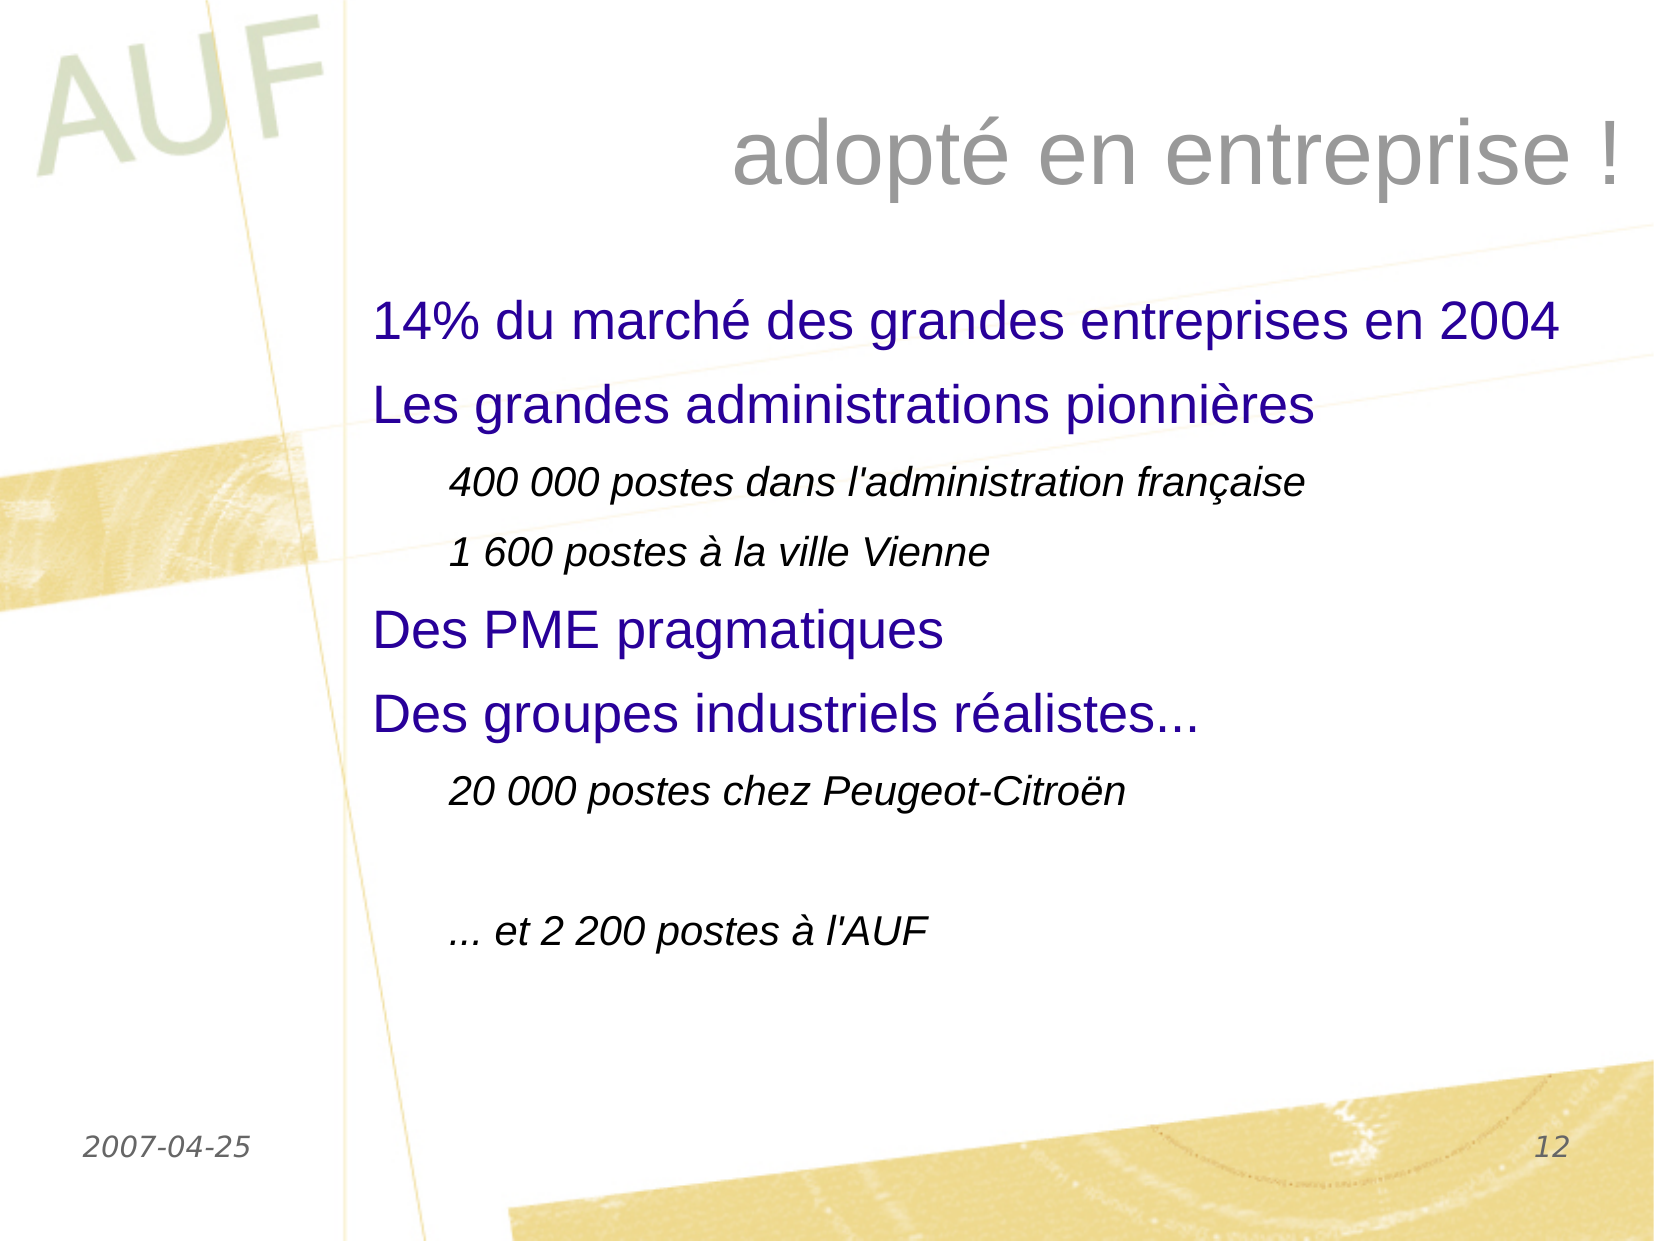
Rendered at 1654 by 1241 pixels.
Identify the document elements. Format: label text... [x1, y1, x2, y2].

picture [0, 0, 1654, 1241]
title adopté en entreprise ! [354, 56, 1625, 250]
list 14% du marché des grandes entreprises en 2004 Les grandes administrations pionnières 400 000 postes dans l'administration française 1 600 postes à la ville Vienne Des PME pragmatiques Des groupes industriels réalistes... 20 000 postes chez Peugeot-Citroën ... et 2 200 postes à l'AUF [354, 290, 1625, 1094]
